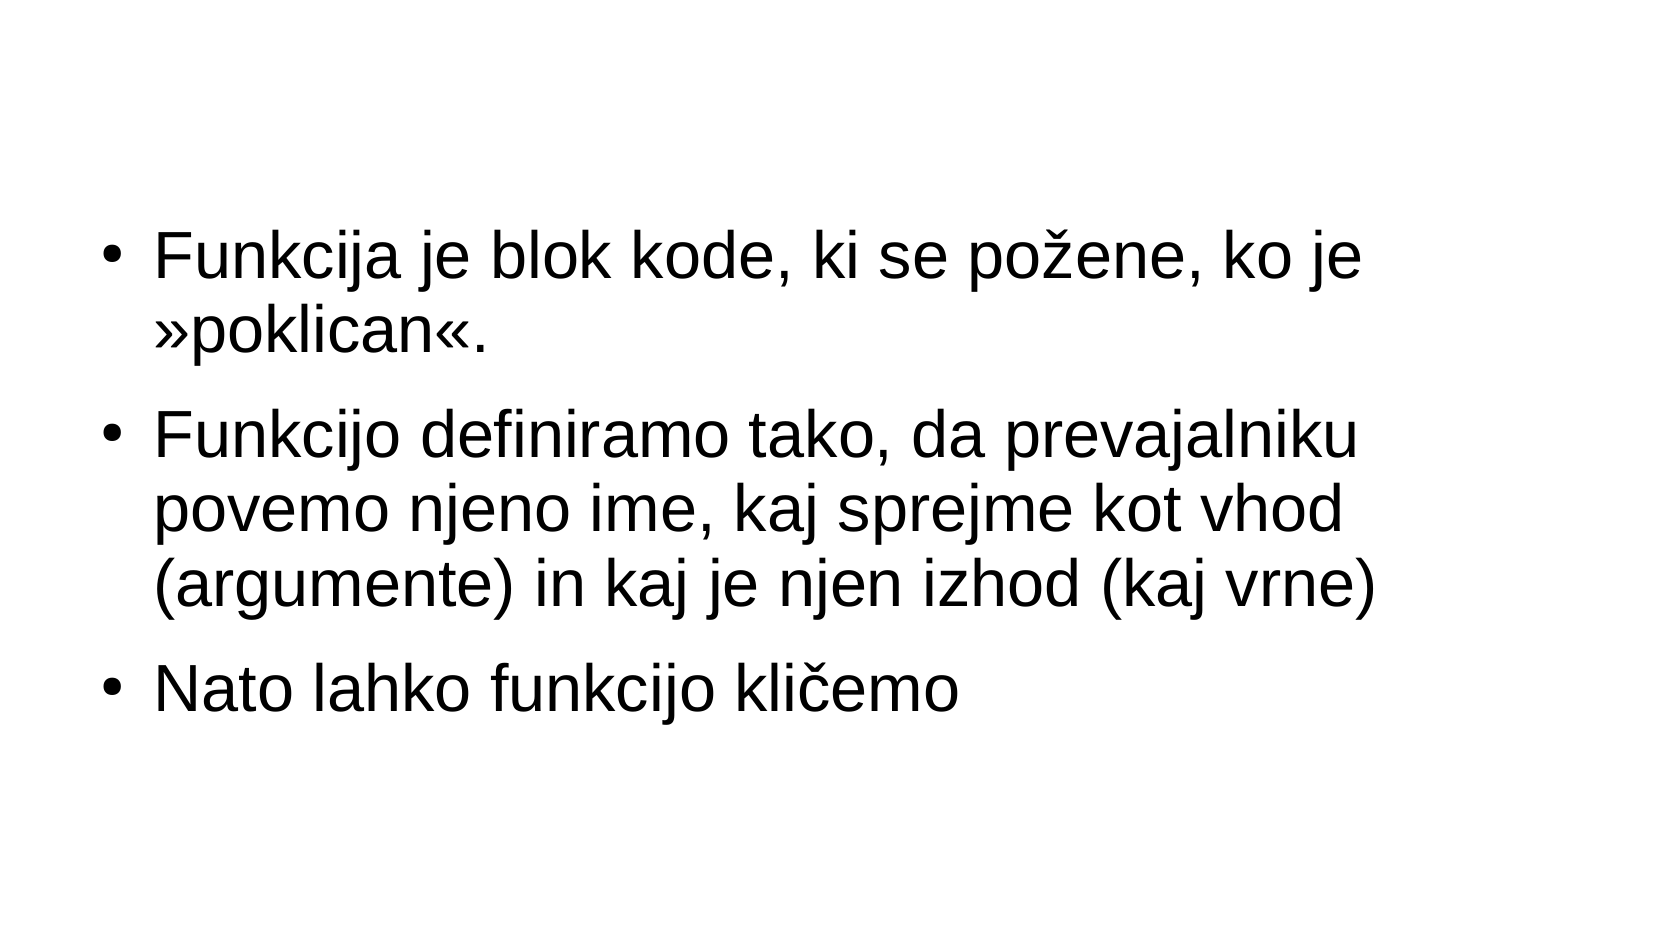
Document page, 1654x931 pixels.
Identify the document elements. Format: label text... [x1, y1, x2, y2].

list Funkcija je blok kode, ki se požene, ko je »poklican«. Funkcijo definiramo tako, da prevajalniku povemo njeno ime, kaj sprejme kot vhod (argumente) in kaj je njen izhod (kaj vrne) Nato lahko funkcijo kličemo [82, 217, 1571, 758]
